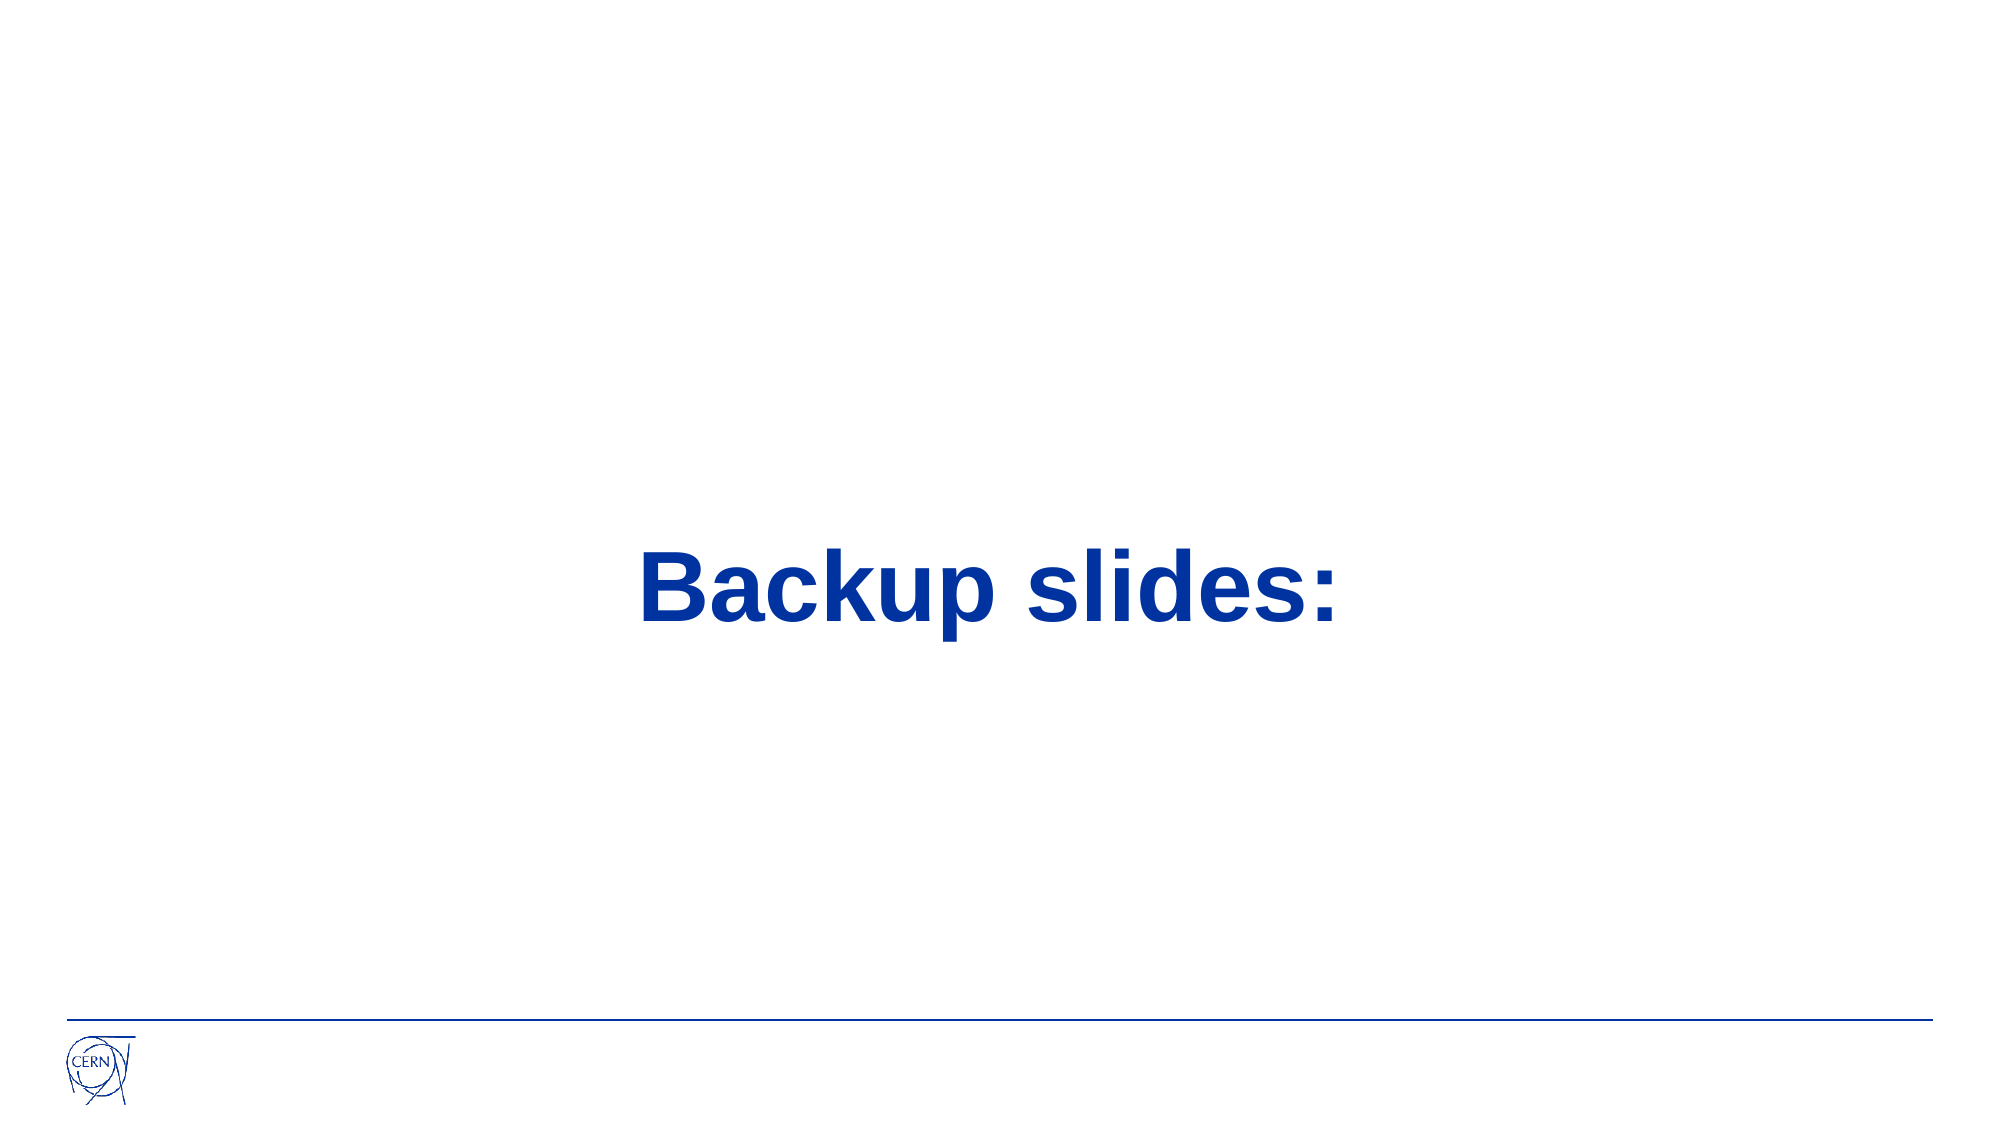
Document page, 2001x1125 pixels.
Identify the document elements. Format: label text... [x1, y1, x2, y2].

text_box Backup slides: [637, 531, 1654, 650]
picture [66, 1036, 149, 1106]
